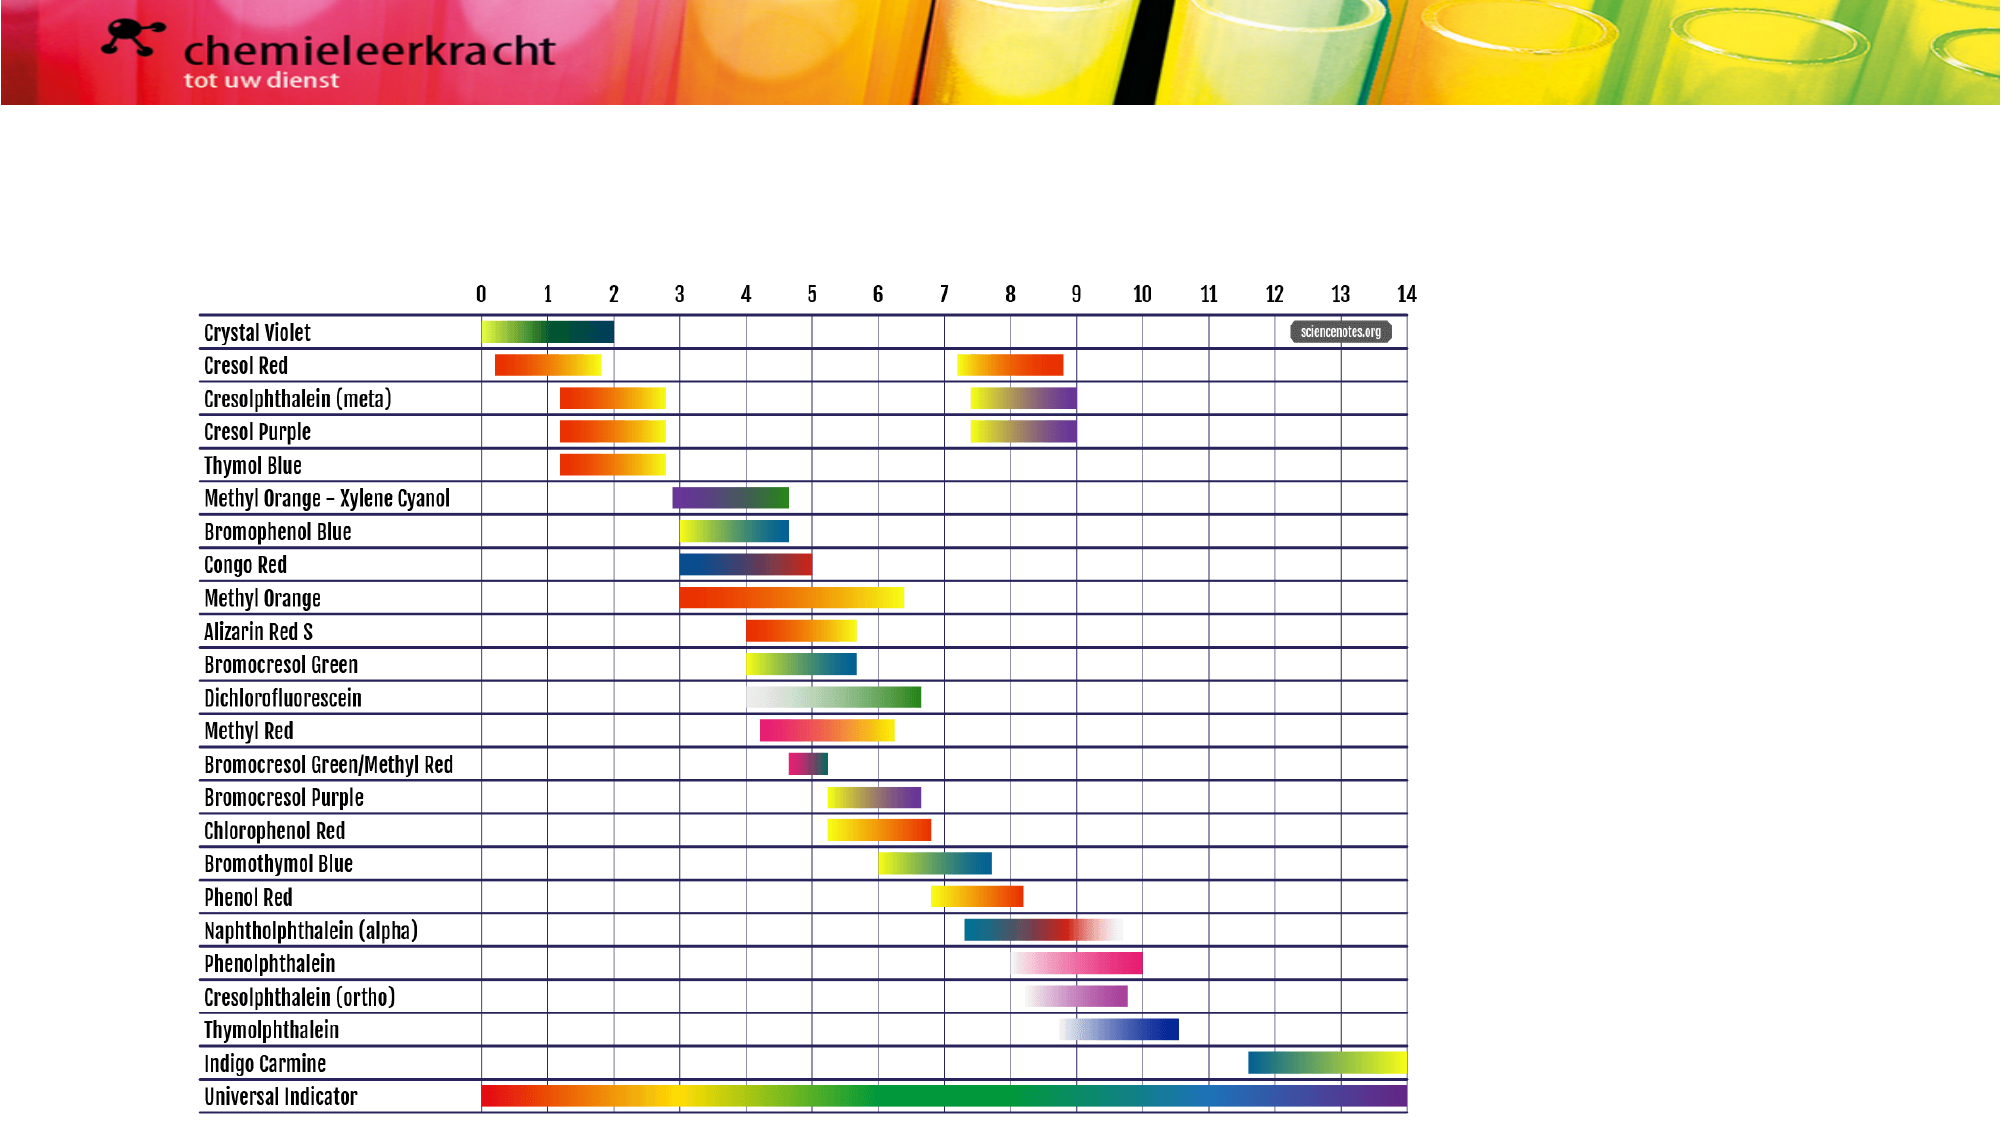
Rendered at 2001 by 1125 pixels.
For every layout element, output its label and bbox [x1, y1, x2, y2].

picture [1, 0, 2000, 105]
picture [156, 263, 1450, 1125]
